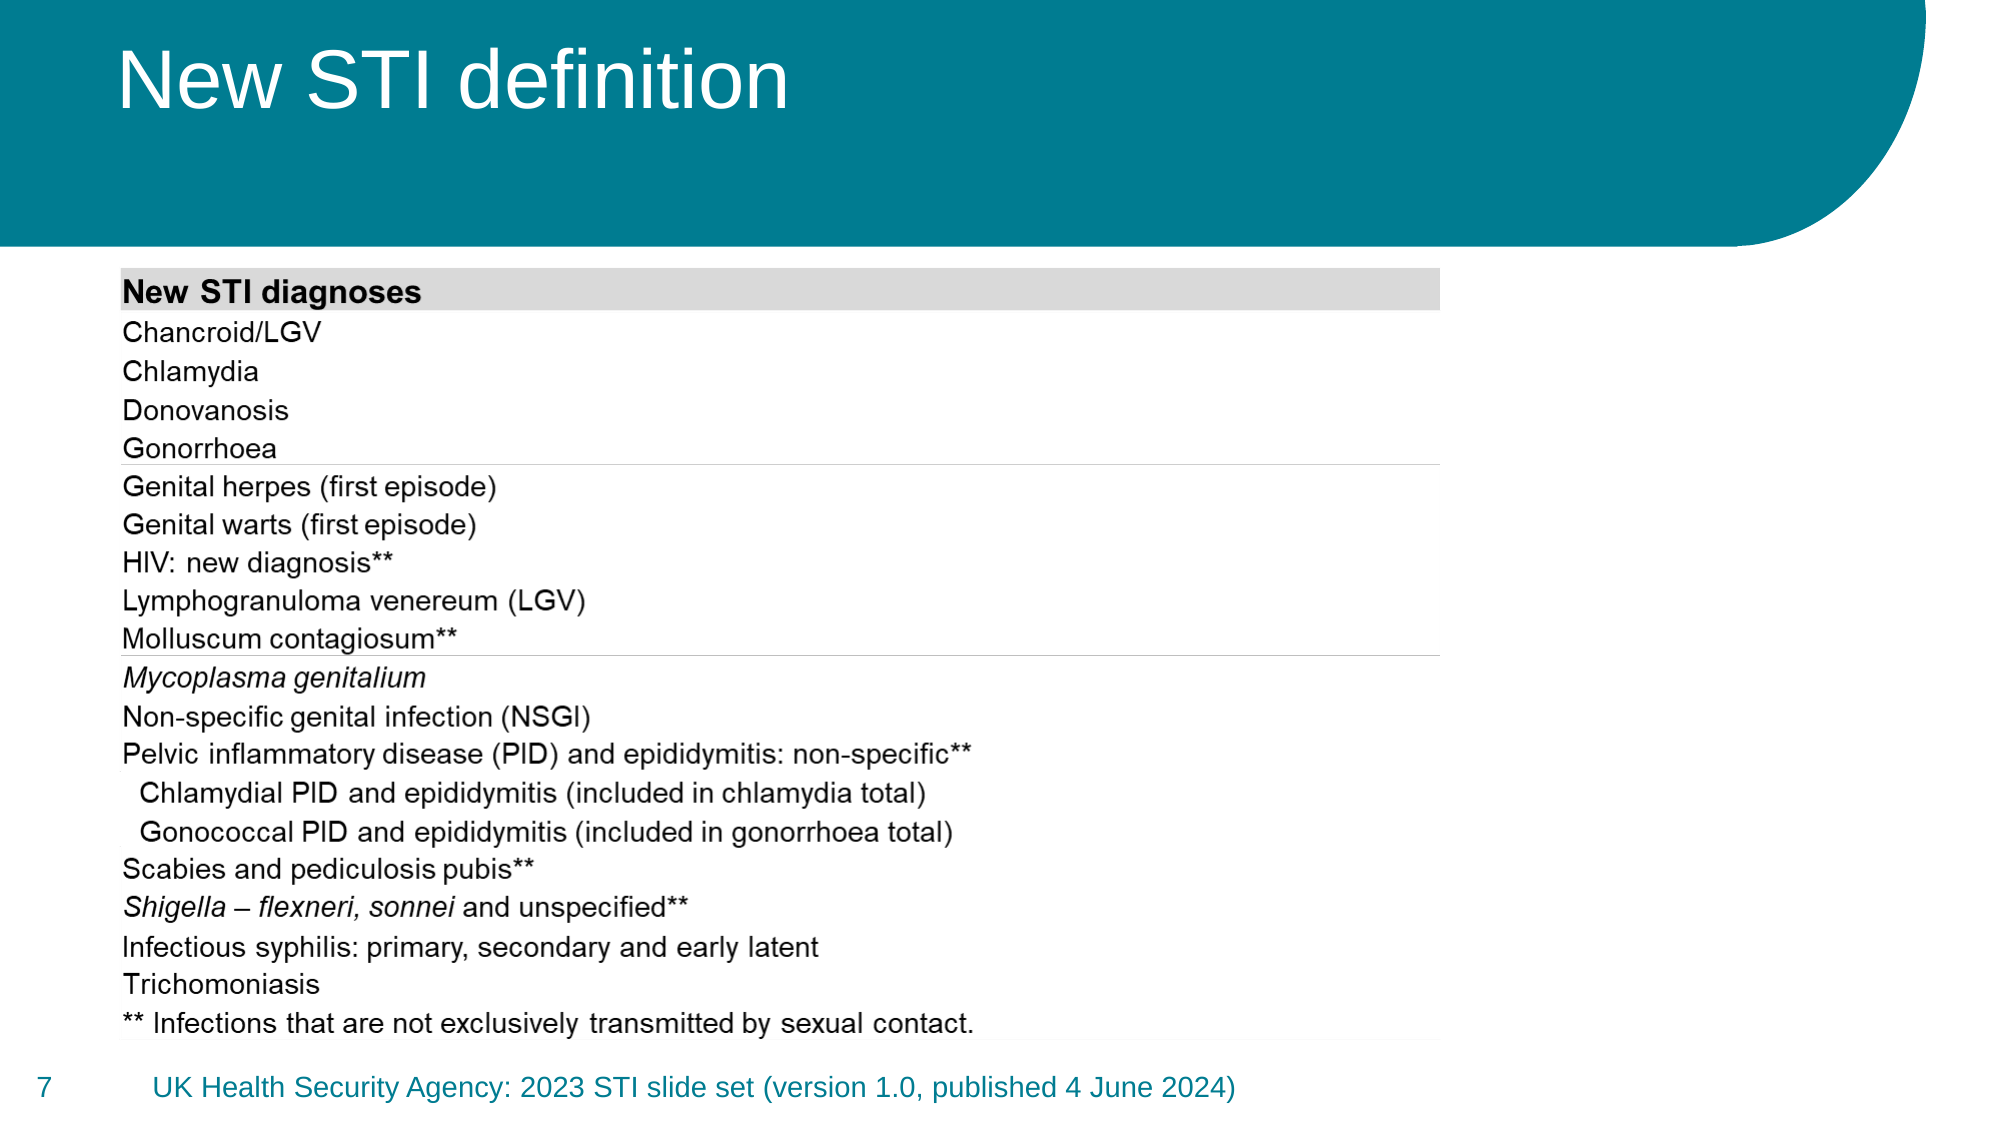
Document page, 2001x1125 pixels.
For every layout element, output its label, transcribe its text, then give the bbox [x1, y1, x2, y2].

text_box UK Health Security Agency: 2023 STI slide set (version 1.0, published 4 June 2024) [137, 1056, 1780, 1116]
title New STI definition [101, 29, 1747, 189]
picture [101, 259, 1441, 1057]
text_box [21, 1056, 120, 1117]
